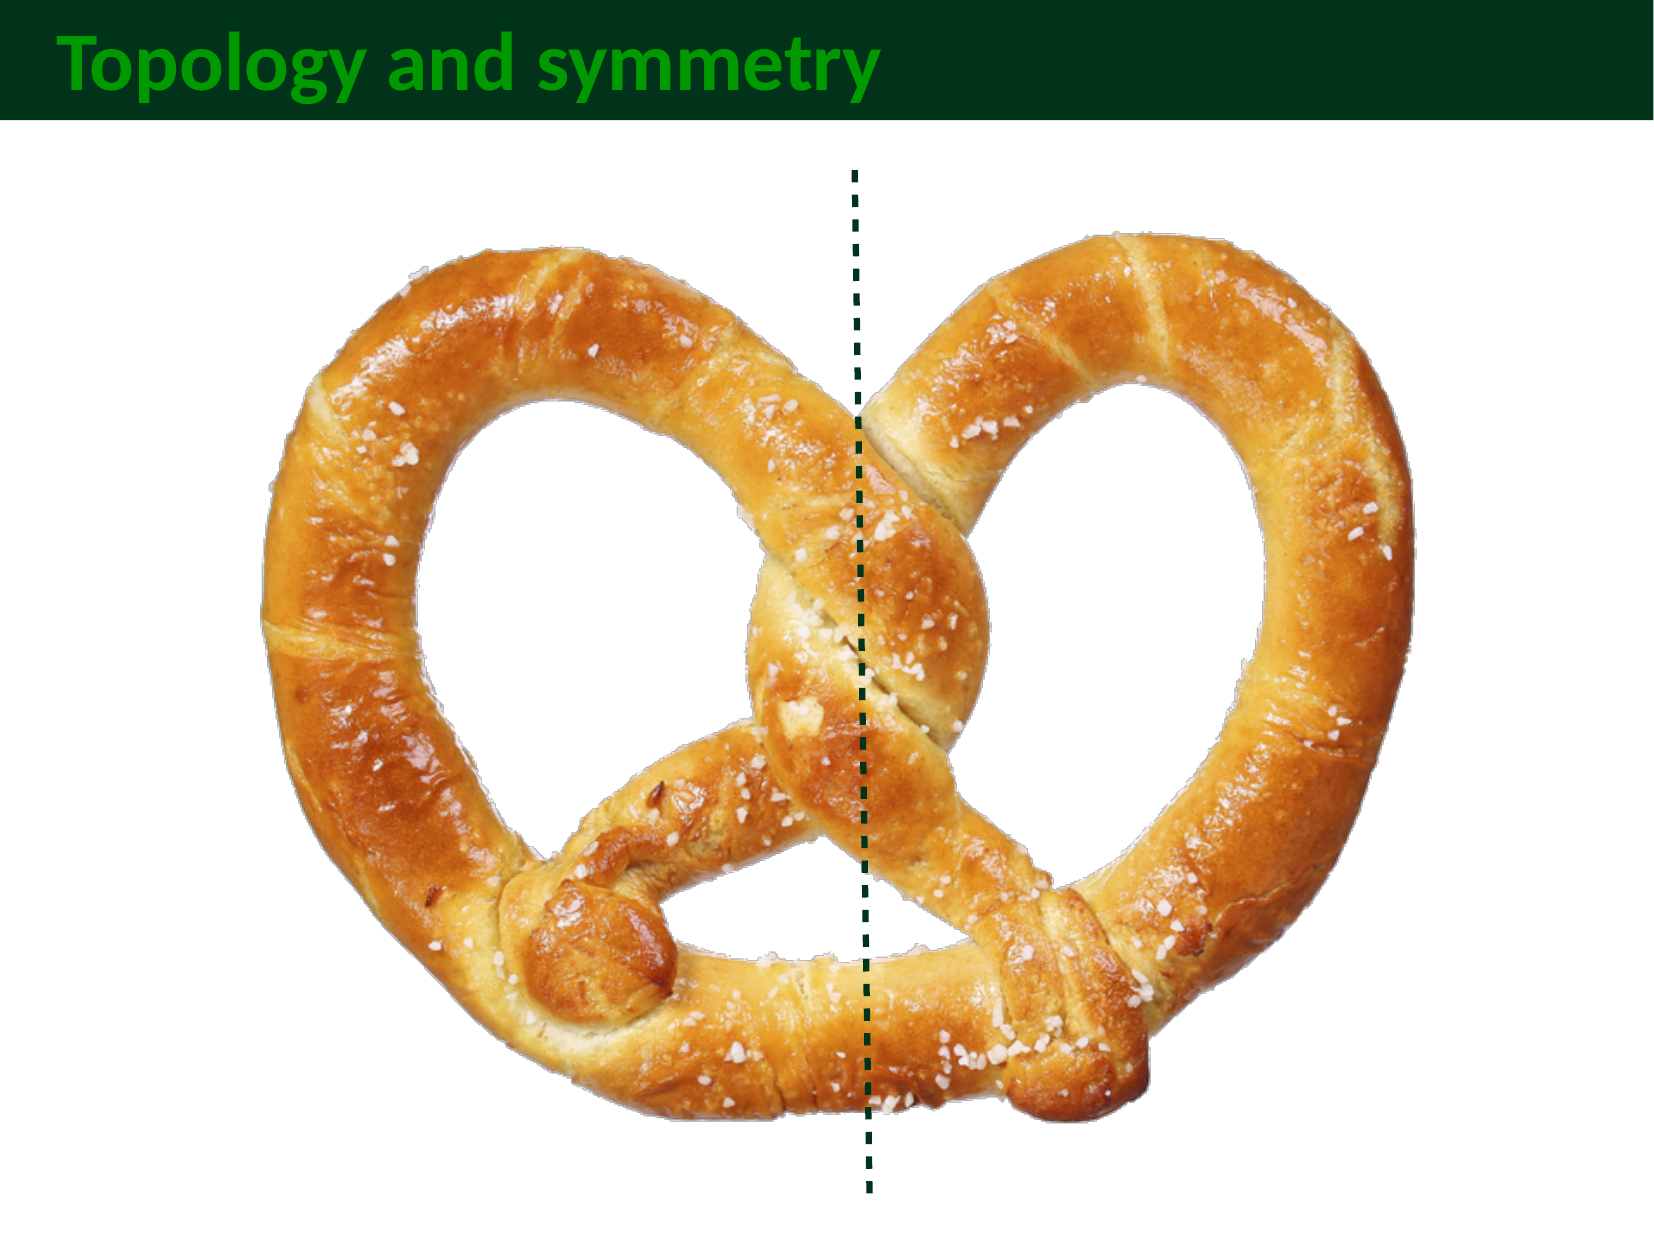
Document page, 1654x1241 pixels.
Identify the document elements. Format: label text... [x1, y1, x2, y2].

picture [152, 220, 1534, 1151]
text_box Topology and symmetry [41, 0, 1530, 124]
